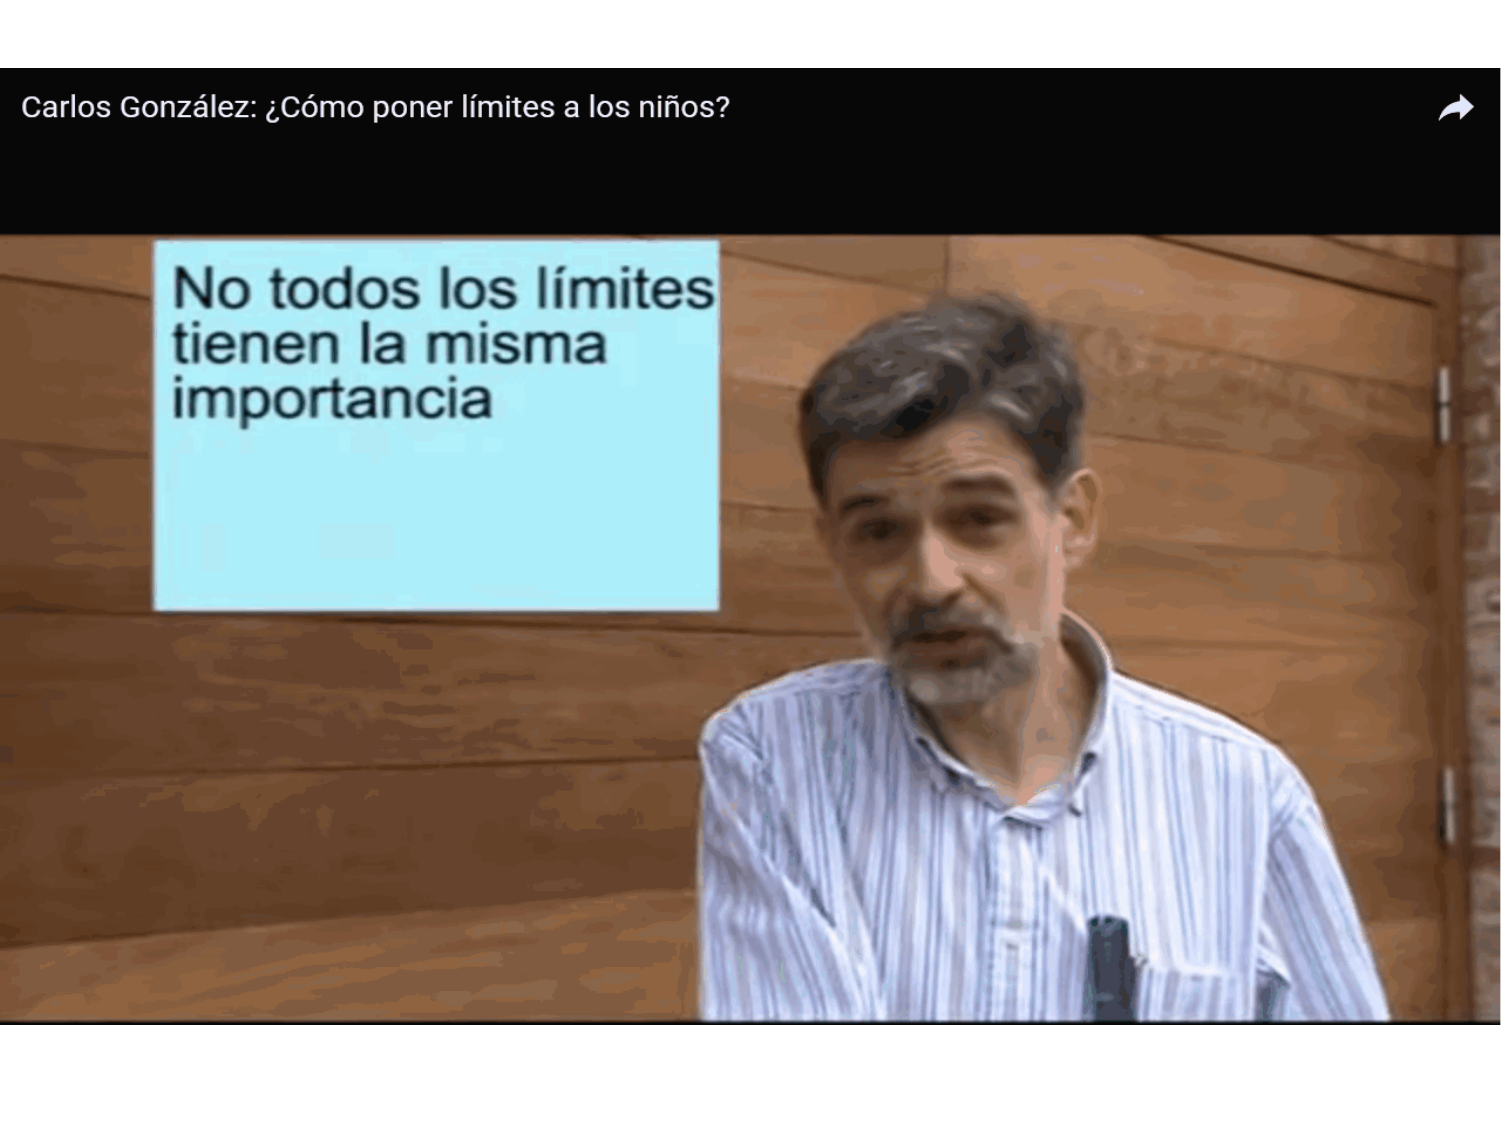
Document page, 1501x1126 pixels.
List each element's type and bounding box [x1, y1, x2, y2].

picture [0, 68, 1501, 1025]
